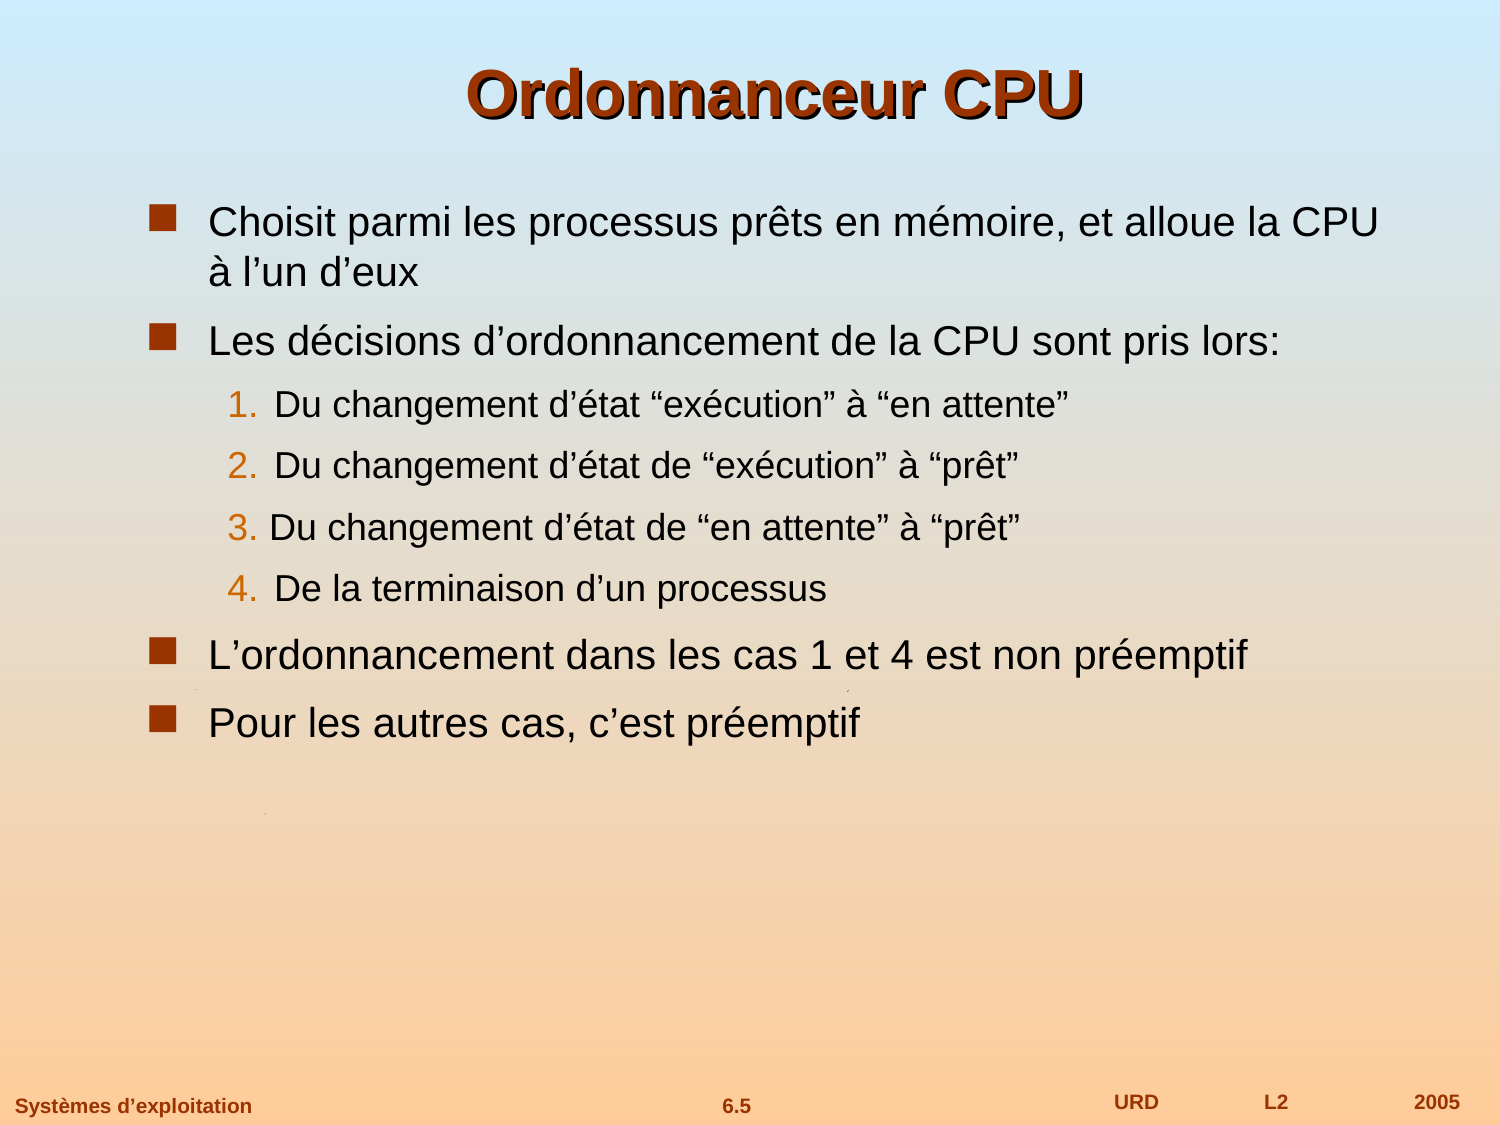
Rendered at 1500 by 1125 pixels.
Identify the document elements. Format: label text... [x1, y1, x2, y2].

title Ordonnanceur CPU [112, 37, 1438, 138]
list Choisit parmi les processus prêts en mémoire, et alloue la CPU à l’un d’eux Les décisions d’ordonnancement de la CPU sont pris lors: 1. Du changement d’état “exécution” à “en attente” 2. Du changement d’état de “exécution” à “prêt” 3. Du changement d’état de “en attente” à “prêt” 4. De la terminaison d’un processus L’ordonnancement dans les cas 1 et 4 est non préemptif Pour les autres cas, c’est préemptif [137, 187, 1426, 988]
